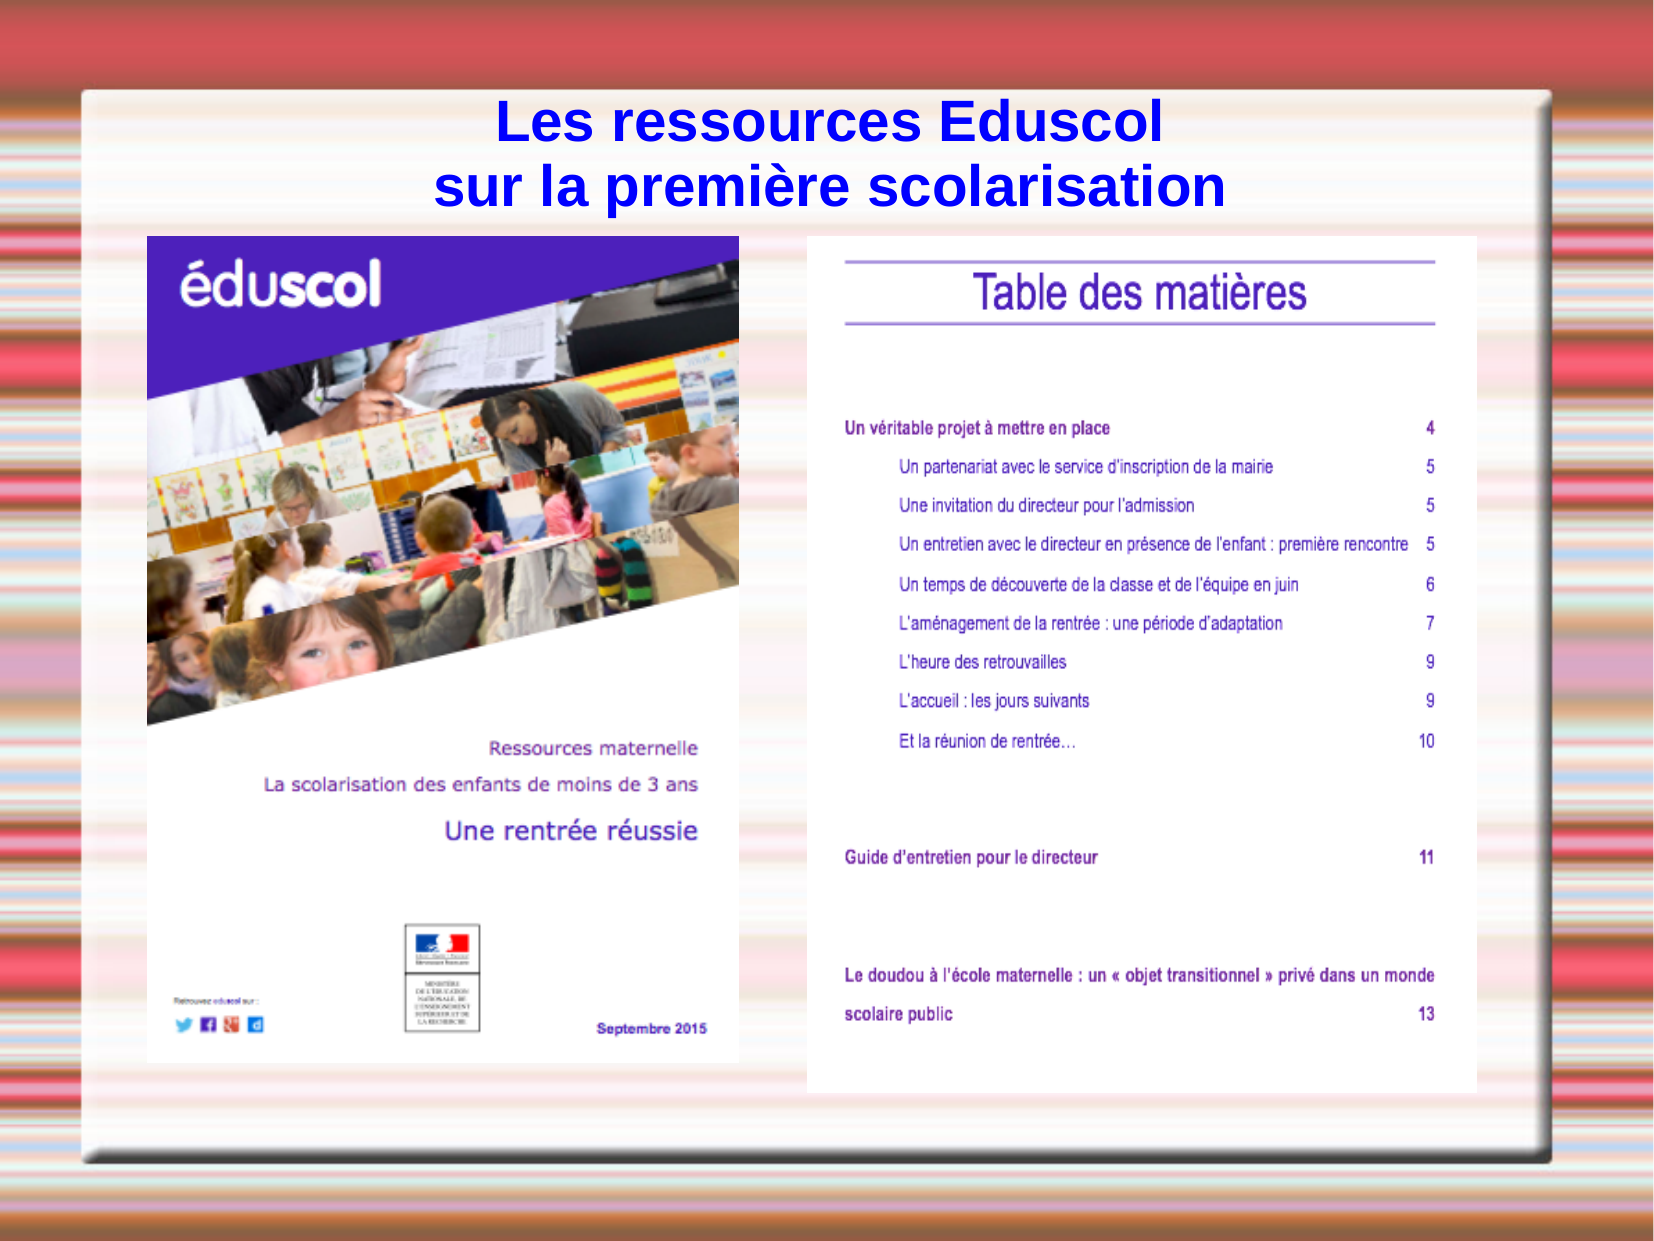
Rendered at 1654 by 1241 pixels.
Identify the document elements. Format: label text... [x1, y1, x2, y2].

picture [0, 0, 1654, 1241]
list Les ressources Eduscol sur la première scolarisation [88, 88, 1506, 1195]
